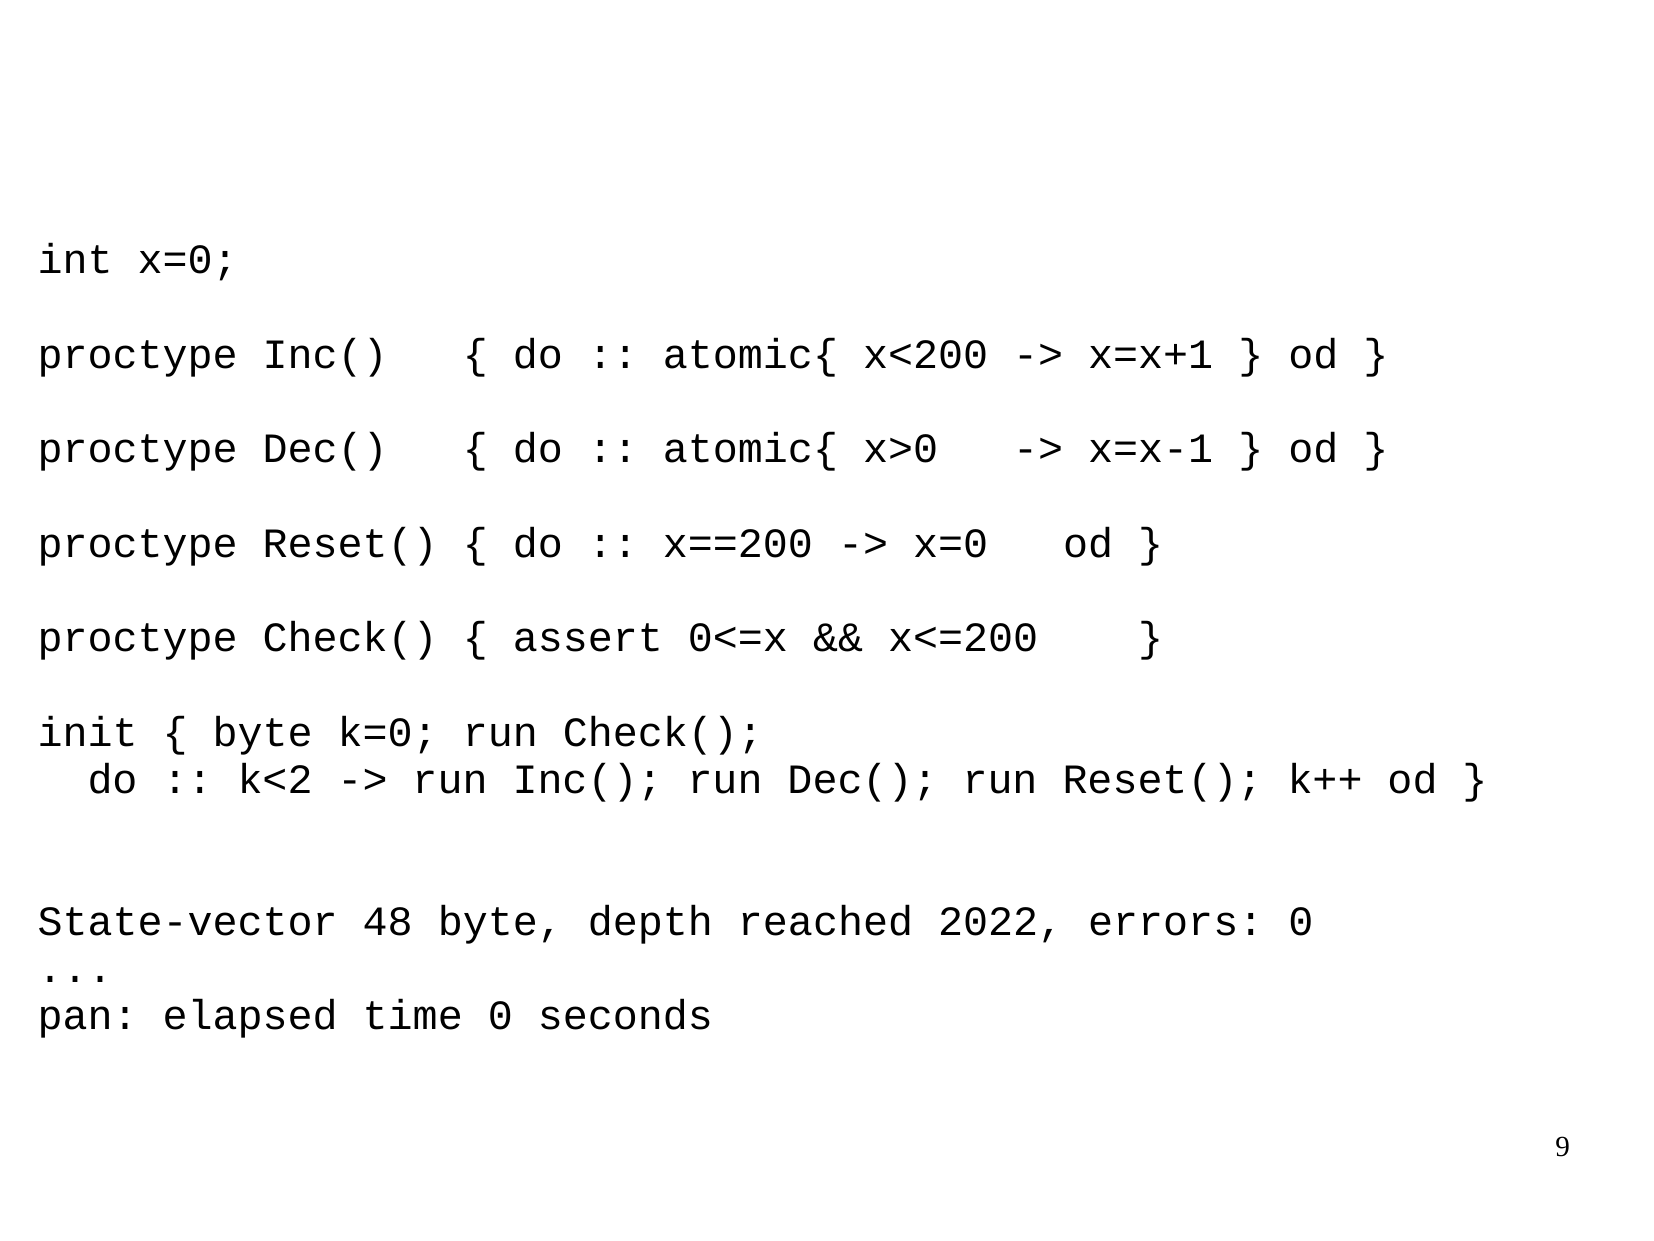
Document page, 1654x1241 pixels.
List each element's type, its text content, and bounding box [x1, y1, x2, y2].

subtitle int x=0; proctype Inc() { do :: atomic{ x<200 -> x=x+1 } od } proctype Dec() { do :: atomic{ x>0 -> x=x-1 } od } proctype Reset() { do :: x==200 -> x=0 od } proctype Check() { assert 0<=x && x<=200 } init { byte k=0; run Check(); do :: k<2 -> run Inc(); run Dec(); run Reset(); k++ od } State-vector 48 byte, depth reached 2022, errors: 0 ... pan: elapsed time 0 seconds [37, 231, 1612, 1051]
